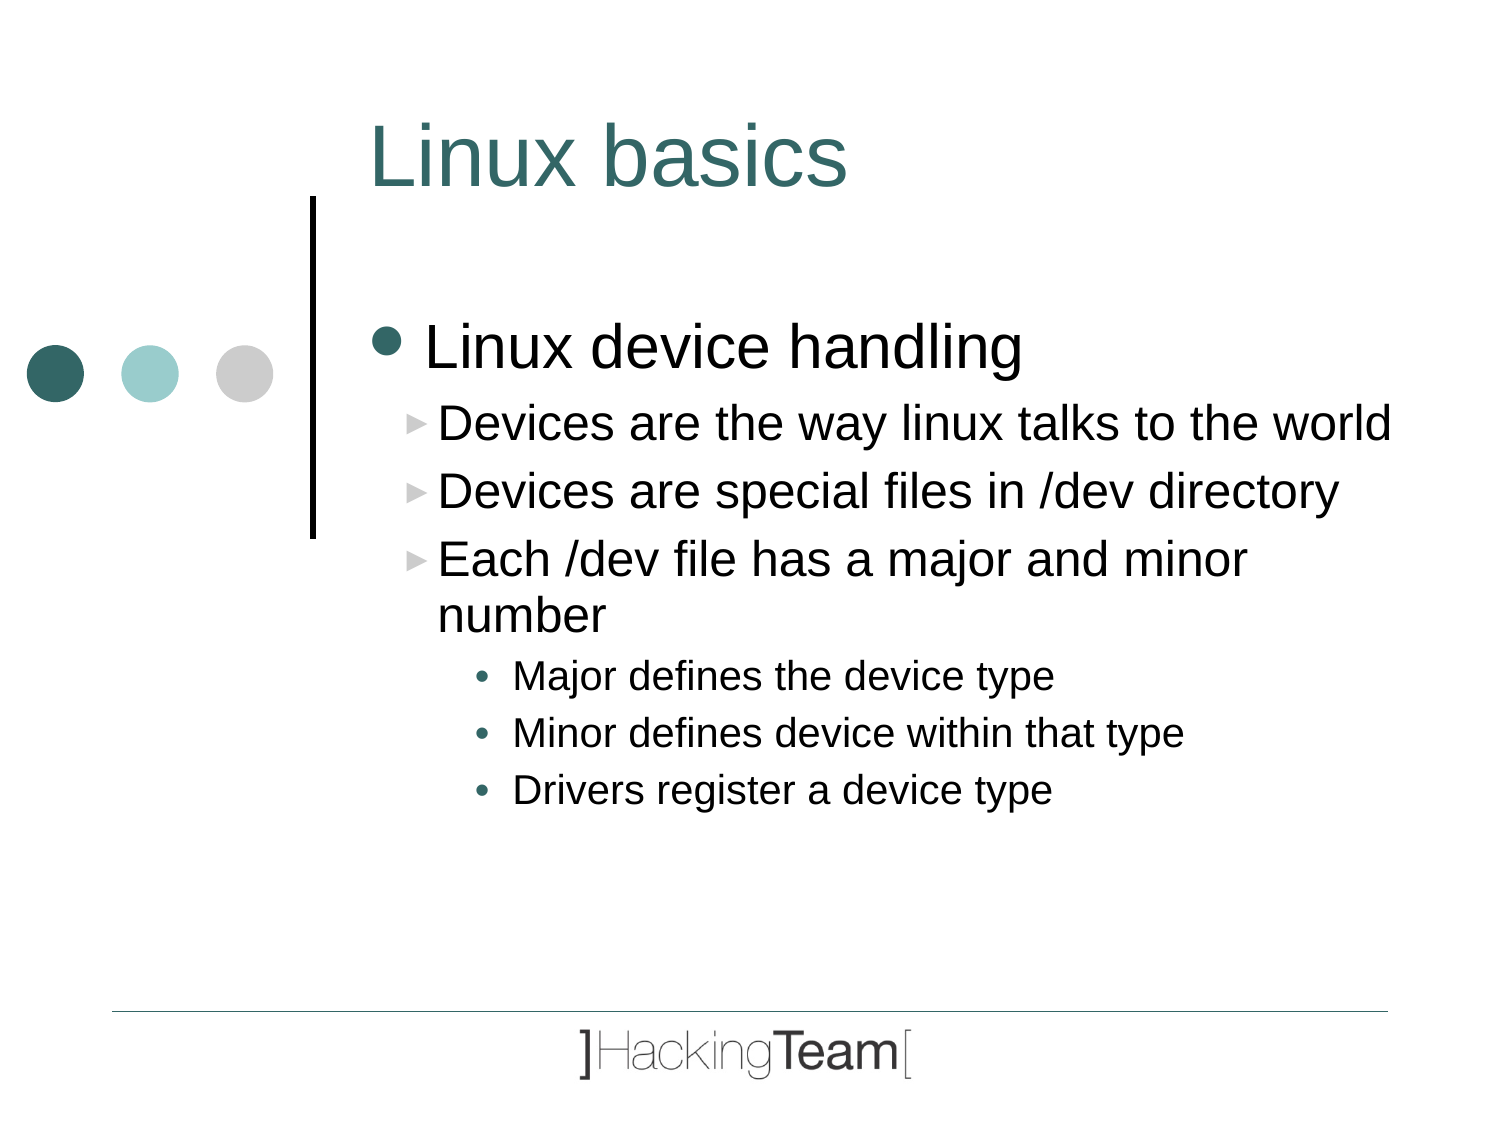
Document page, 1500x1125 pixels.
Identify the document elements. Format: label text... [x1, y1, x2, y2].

list Linux device handling Devices are the way linux talks to the world Devices are special files in /dev directory Each /dev file has a major and minor number Major defines the device type Minor defines device within that type Drivers register a device type [249, 312, 1401, 1041]
picture [574, 1041, 916, 1084]
title Linux basics [249, 38, 1401, 275]
